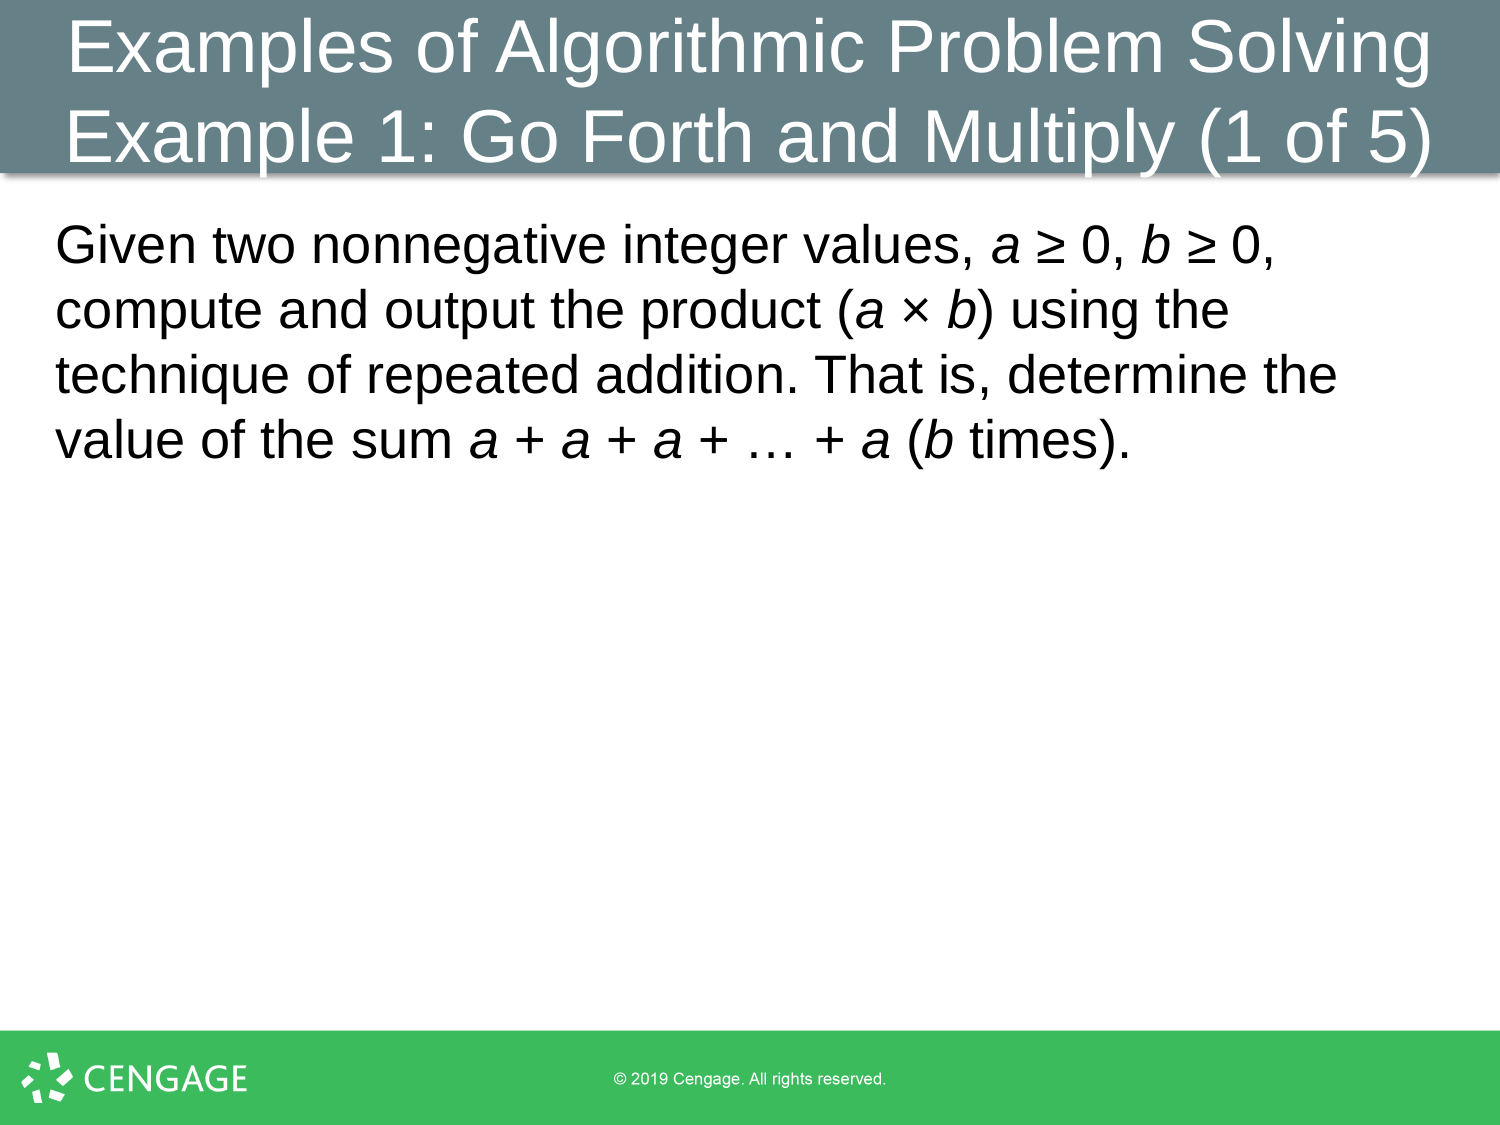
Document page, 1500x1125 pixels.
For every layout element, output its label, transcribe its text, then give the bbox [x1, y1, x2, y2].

title Examples of Algorithmic Problem Solving Example 1: Go Forth and Multiply (1 of 5) [0, 0, 1500, 174]
list Given two nonnegative integer values, a ≥ 0, b ≥ 0, compute and output the product (a × b) using the technique of repeated addition. That is, determine the value of the sum a + a + a + … + a (b times). [40, 201, 1460, 1005]
picture [0, 174, 1500, 1125]
